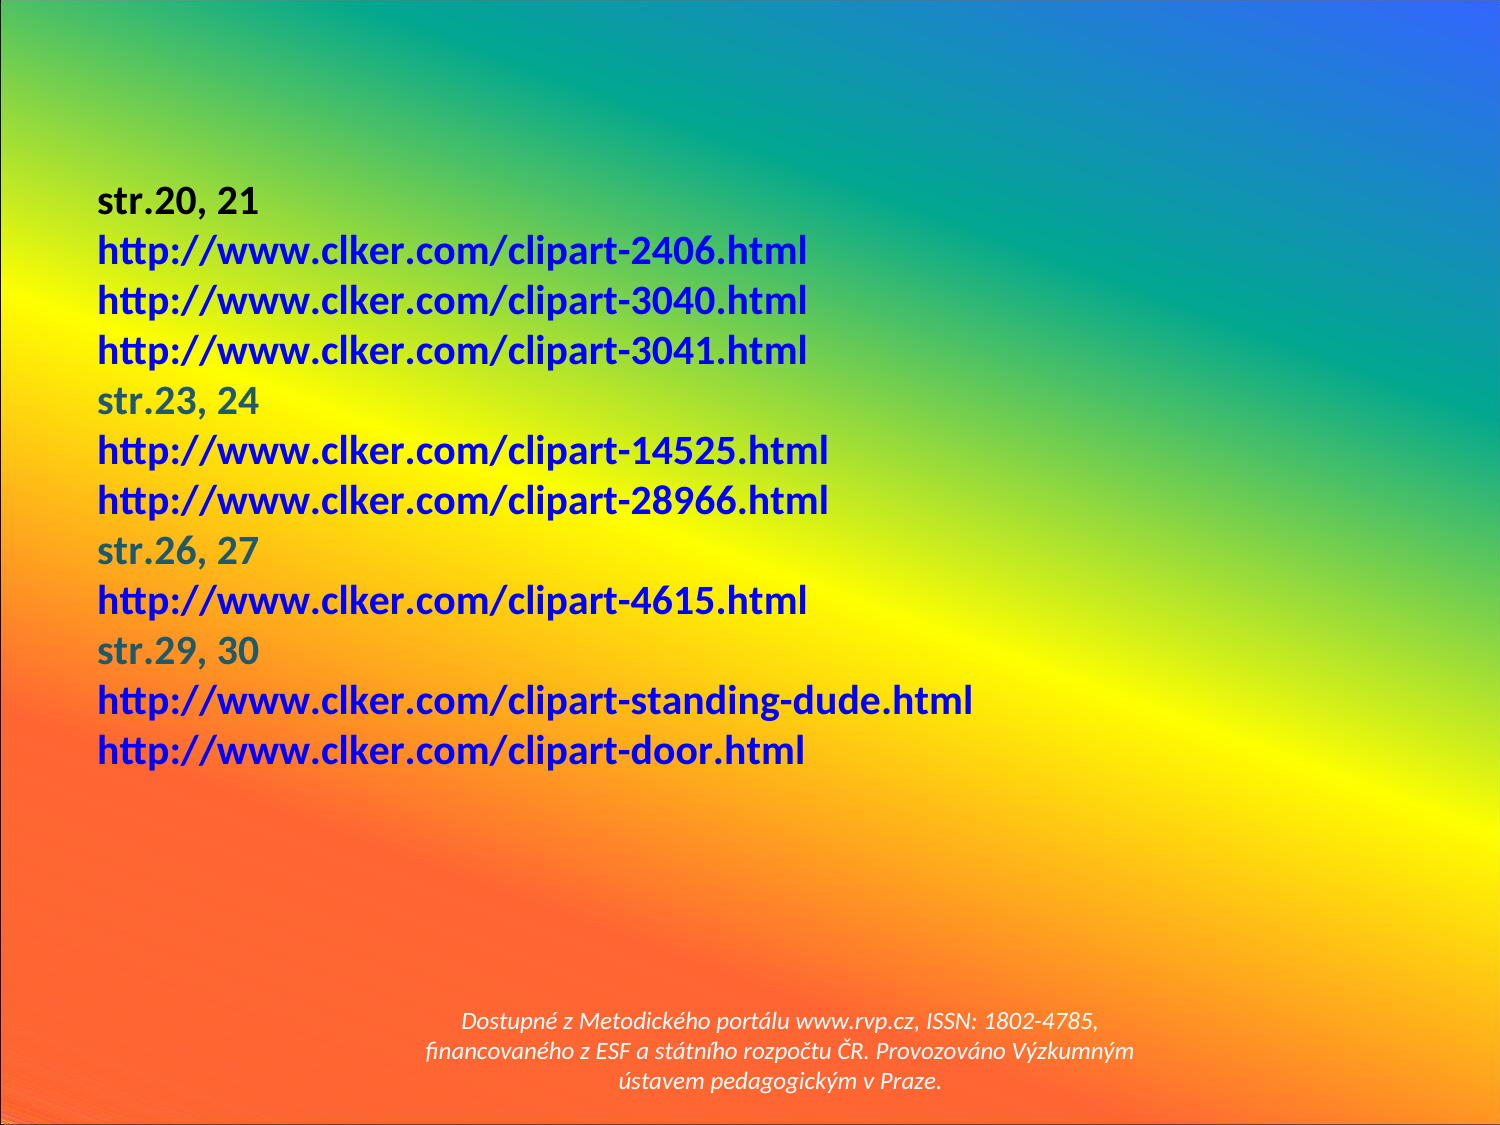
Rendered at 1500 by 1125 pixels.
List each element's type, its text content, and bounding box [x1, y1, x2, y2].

text_box Dostupné z Metodického portálu www.rvp.cz, ISSN: 1802-4785, financovaného z ESF a státního rozpočtu ČR. Provozováno Výzkumným ústavem pedagogickým v Praze. [386, 1019, 1176, 1080]
picture [0, 0, 1500, 1125]
title str.20, 21 http://www.clker.com/clipart-2406.html http://www.clker.com/clipart-3040.html http://www.clker.com/clipart-3041.html str.23, 24 http://www.clker.com/clipart-14525.html http://www.clker.com/clipart-28966.html str.26, 27 http://www.clker.com/clipart-4615.html str.29, 30 http://www.clker.com/clipart-standing-dude.html http://www.clker.com/clipart-door.html [82, 46, 1433, 950]
